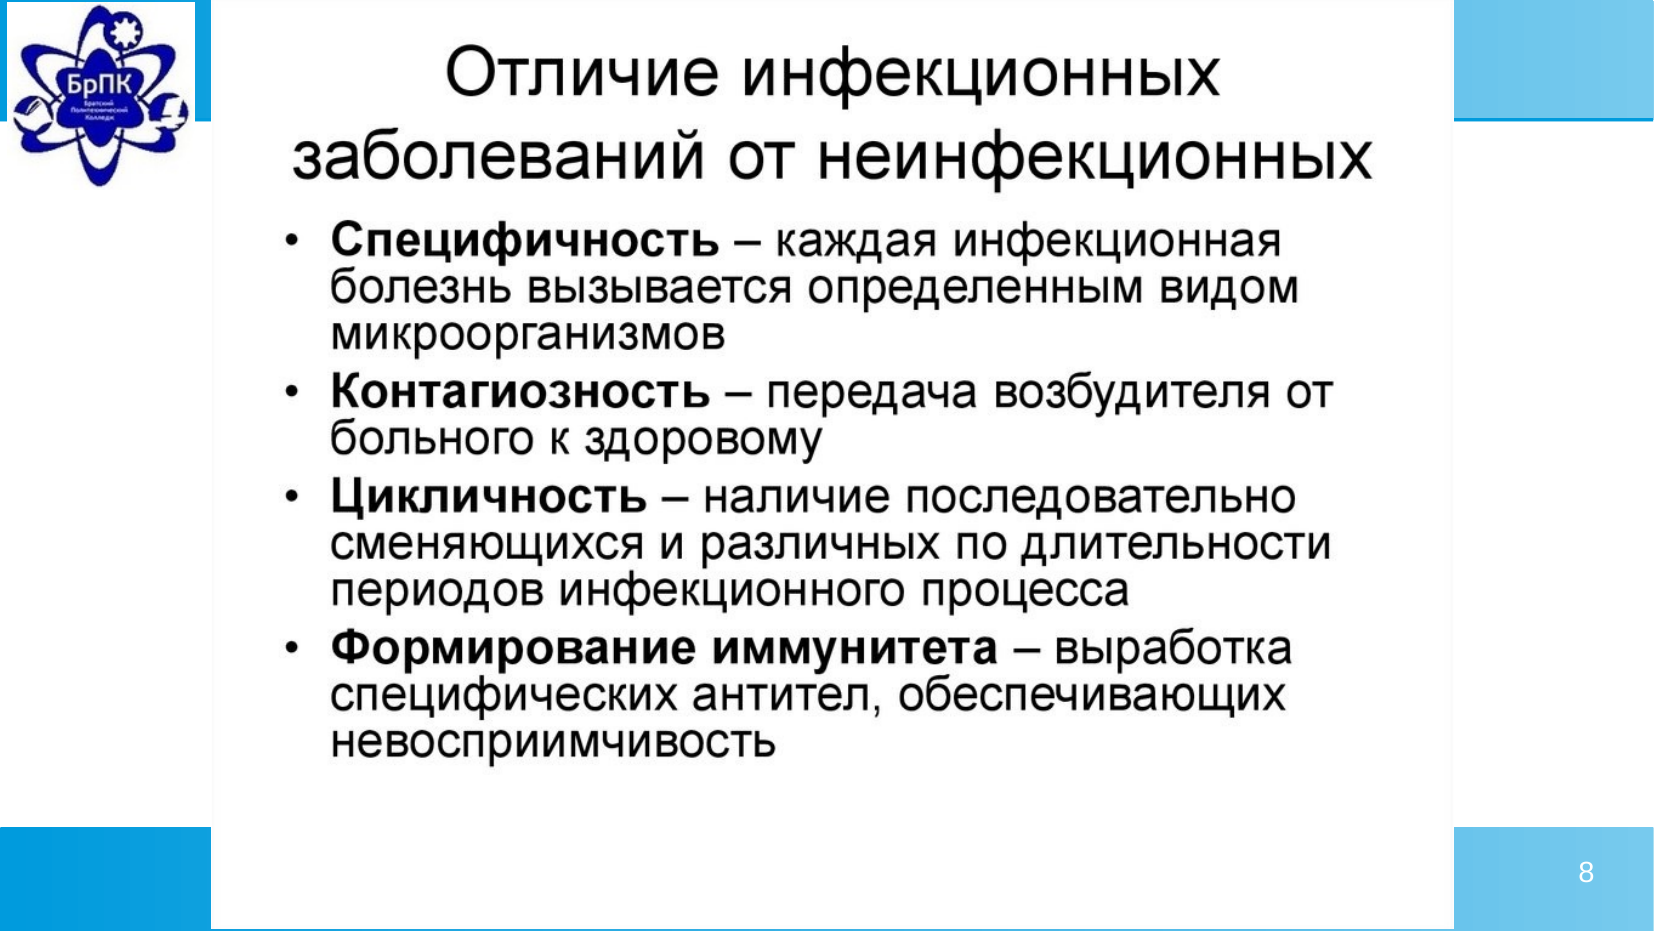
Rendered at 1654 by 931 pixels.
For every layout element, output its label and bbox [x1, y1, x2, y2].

picture [211, 0, 1454, 929]
picture [7, 3, 195, 190]
